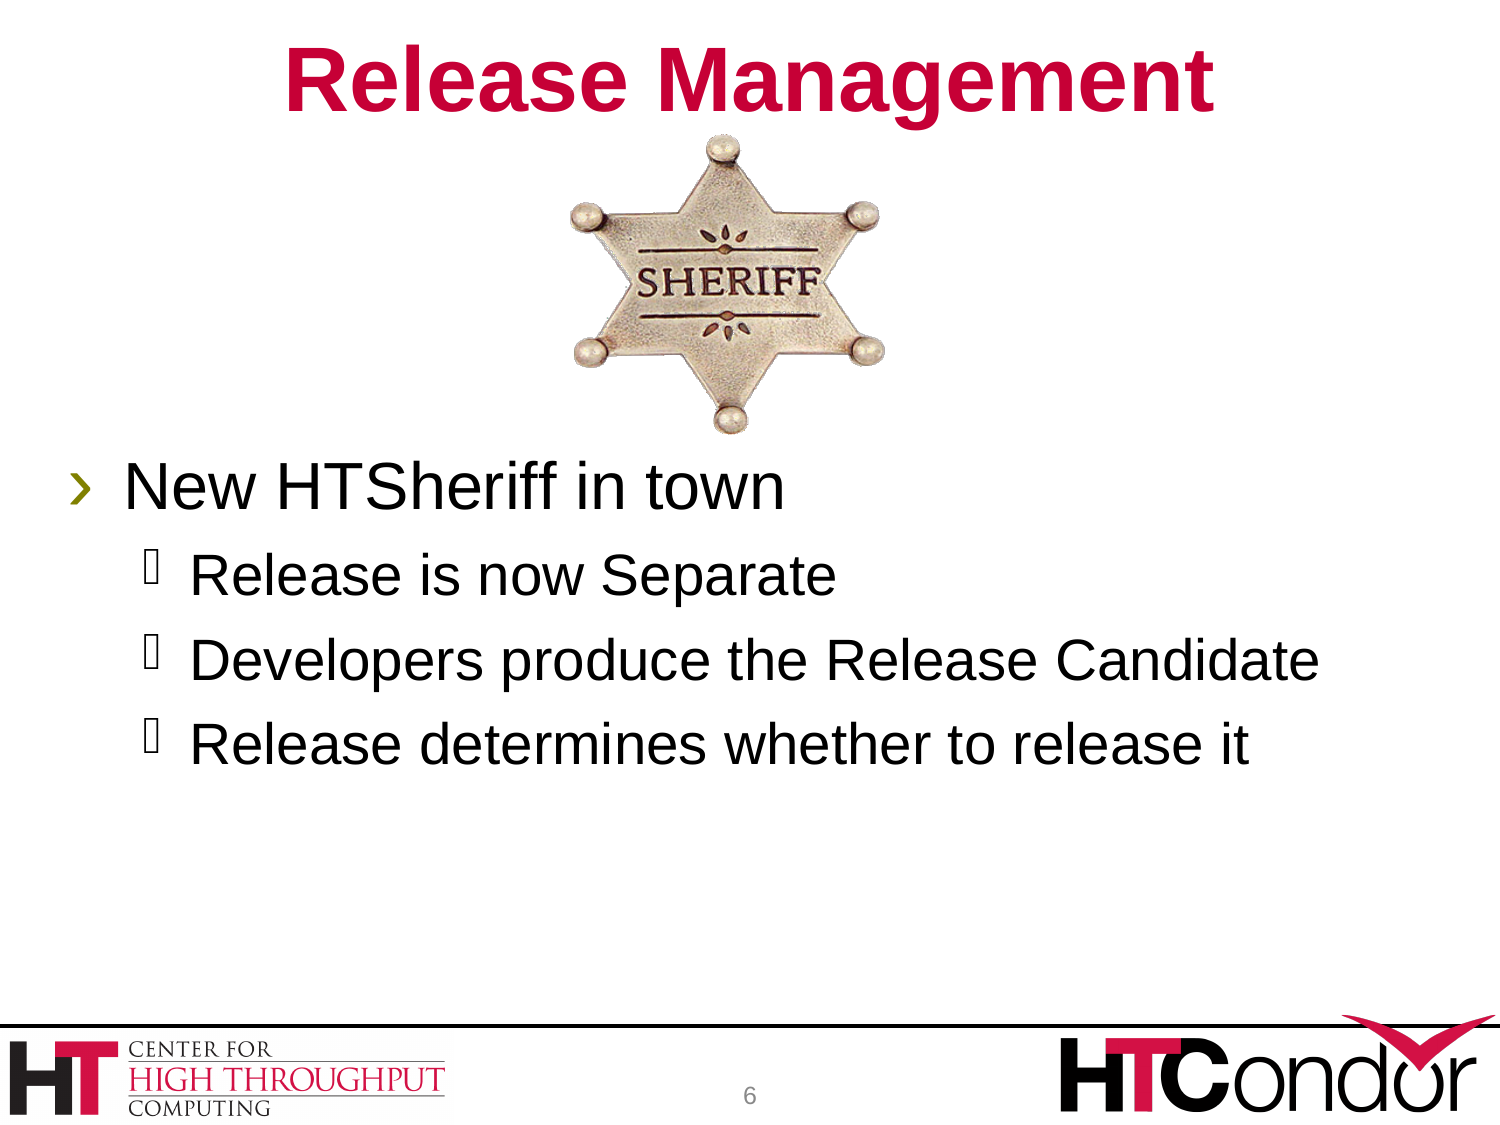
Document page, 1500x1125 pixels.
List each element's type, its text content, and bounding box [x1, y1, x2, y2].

text_box <number> [575, 1065, 926, 1125]
picture [0, 1029, 454, 1125]
list New HTSheriff in town Release is now Separate Developers produce the Release Candidate Release determines whether to release it [52, 435, 1411, 916]
picture [551, 134, 901, 436]
picture [1055, 1014, 1500, 1119]
title Release Management [0, 0, 1500, 150]
